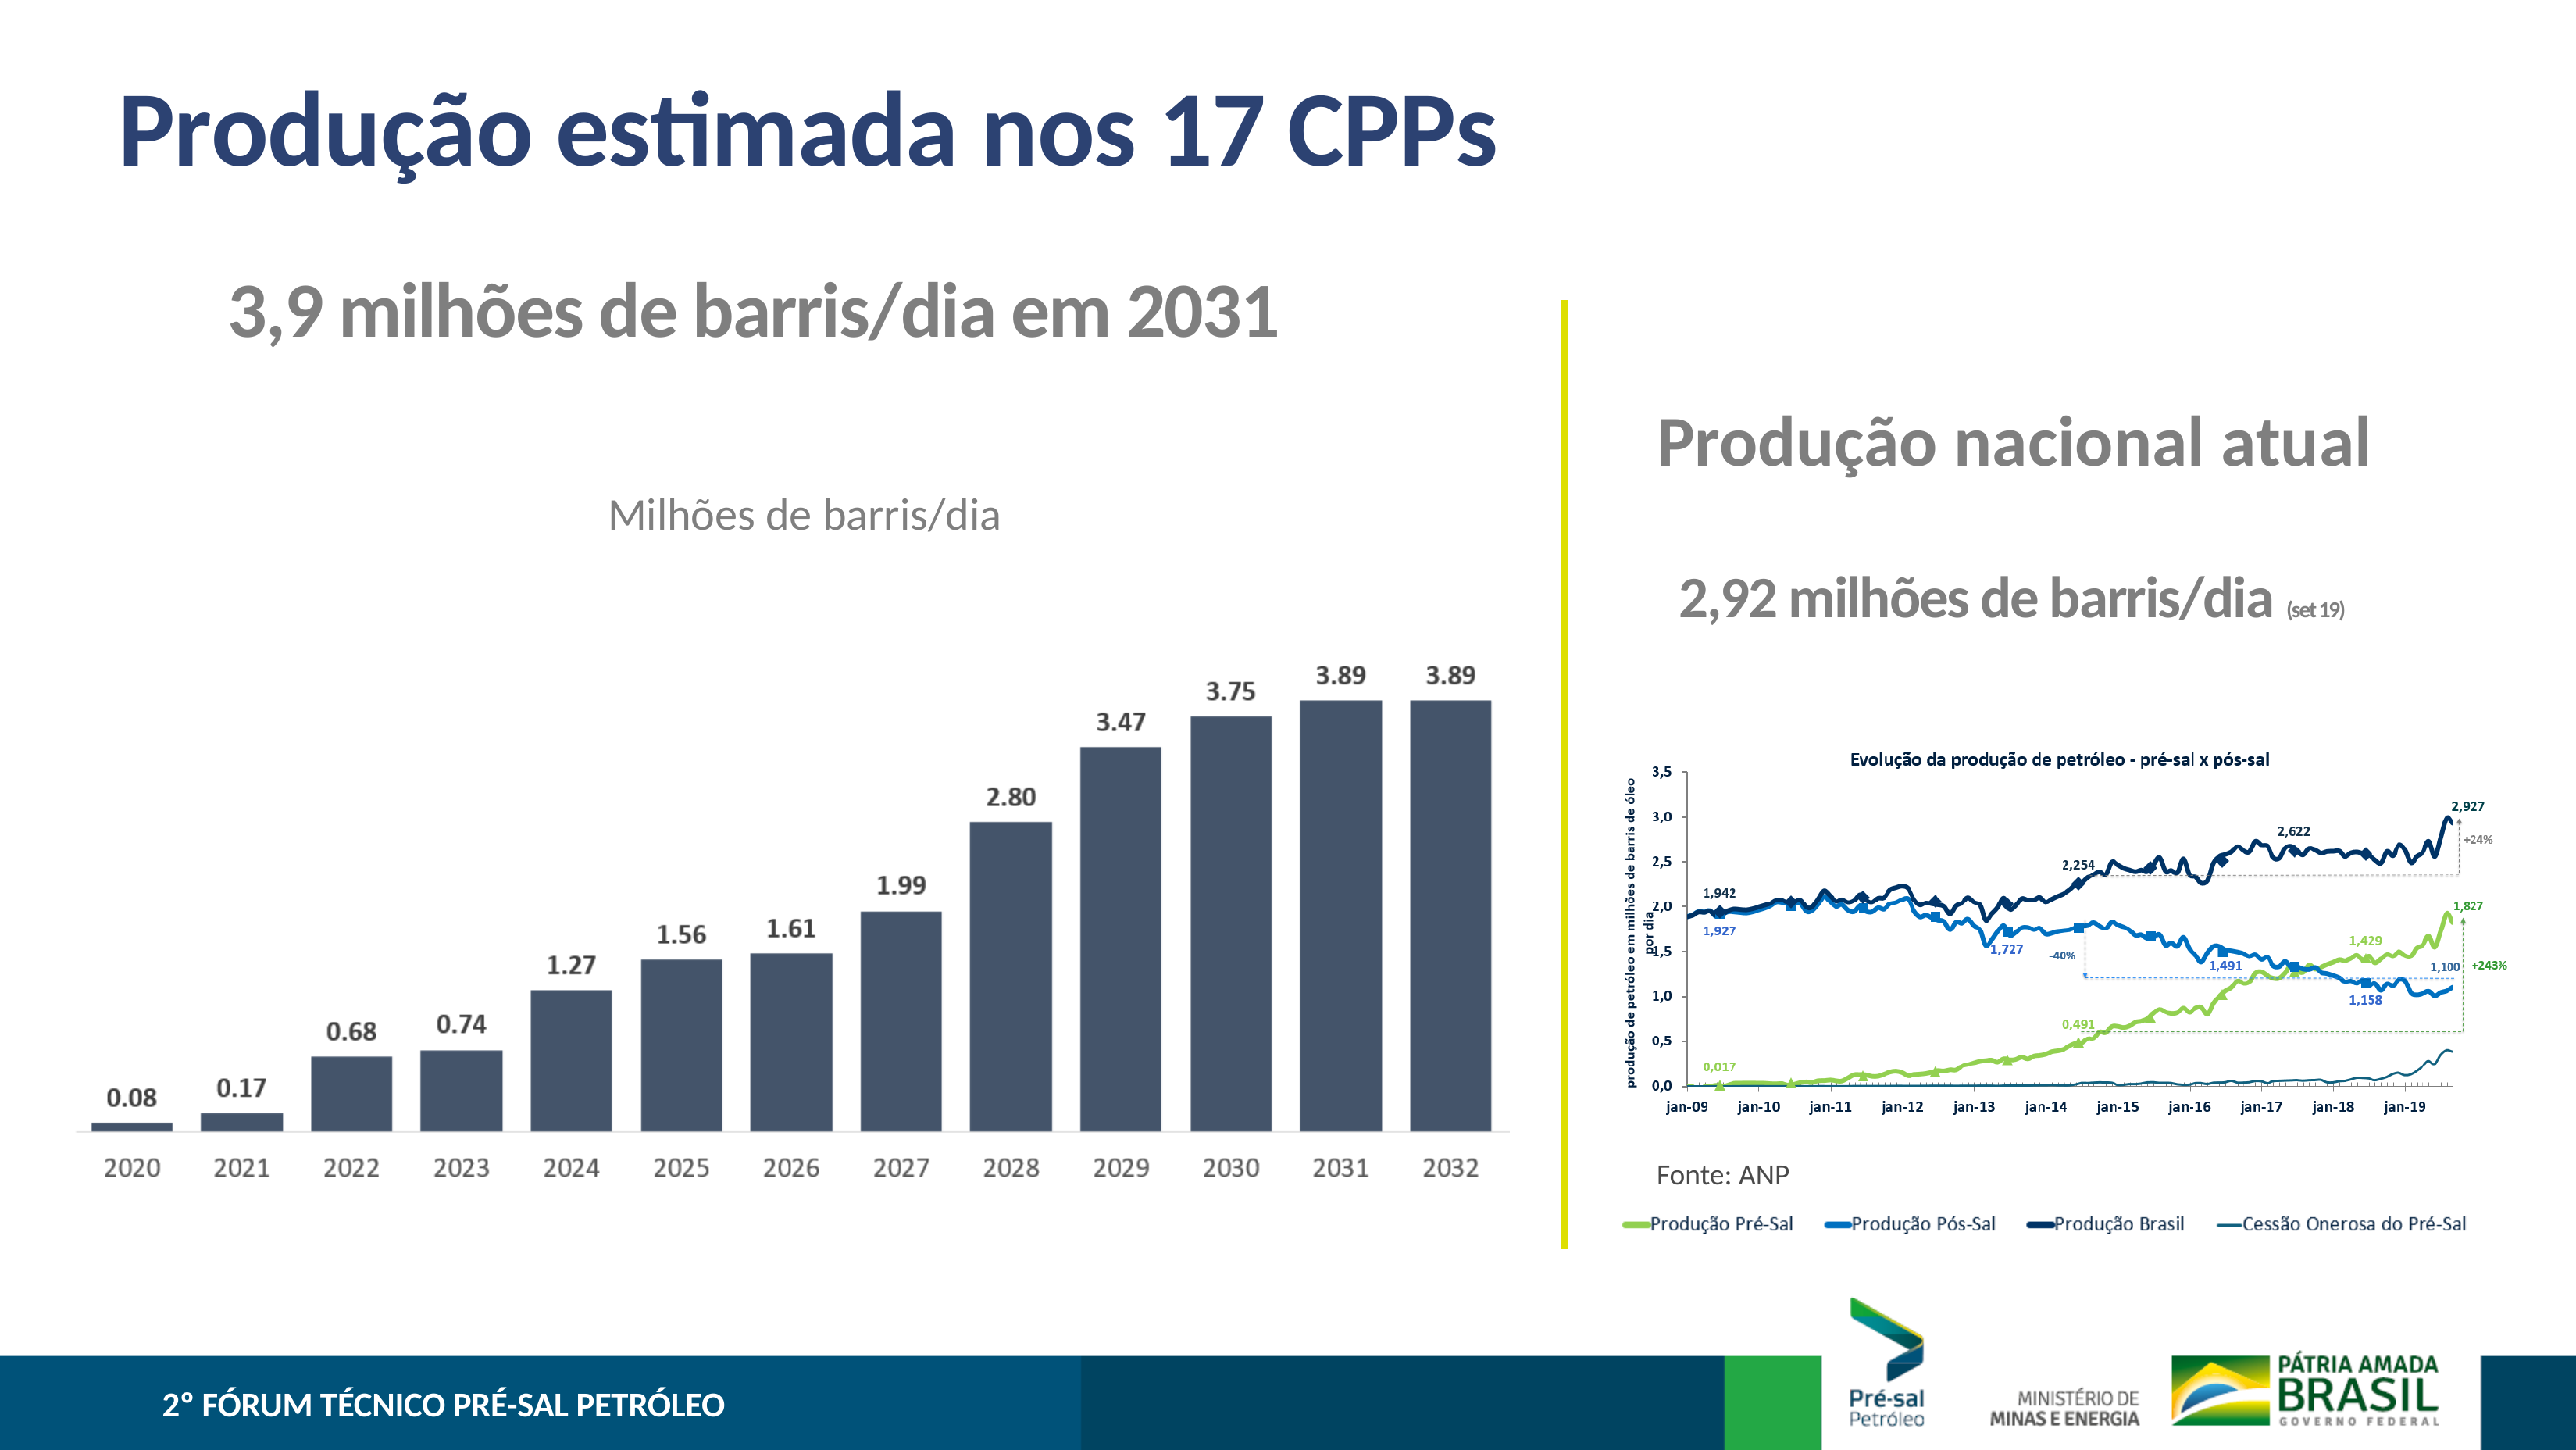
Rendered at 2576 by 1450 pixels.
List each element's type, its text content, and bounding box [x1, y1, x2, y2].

picture [1605, 712, 2525, 1120]
picture [73, 577, 1510, 1193]
title Produção estimada nos 17 CPPs [106, 34, 1721, 232]
text_box 2º FÓRUM TÉCNICO PRÉ-SAL PETRÓLEO [160, 1388, 888, 1424]
text_box 3,9 milhões de barris/dia em 2031 [216, 253, 1292, 359]
text_box 2,92 milhões de barris/dia (set 19) [1668, 553, 2357, 635]
picture [1605, 1206, 2488, 1246]
text_box Fonte: ANP [1645, 1148, 1804, 1197]
text_box Milhões de barris/dia [596, 478, 1029, 546]
text_box Produção nacional atual [1645, 388, 2408, 488]
